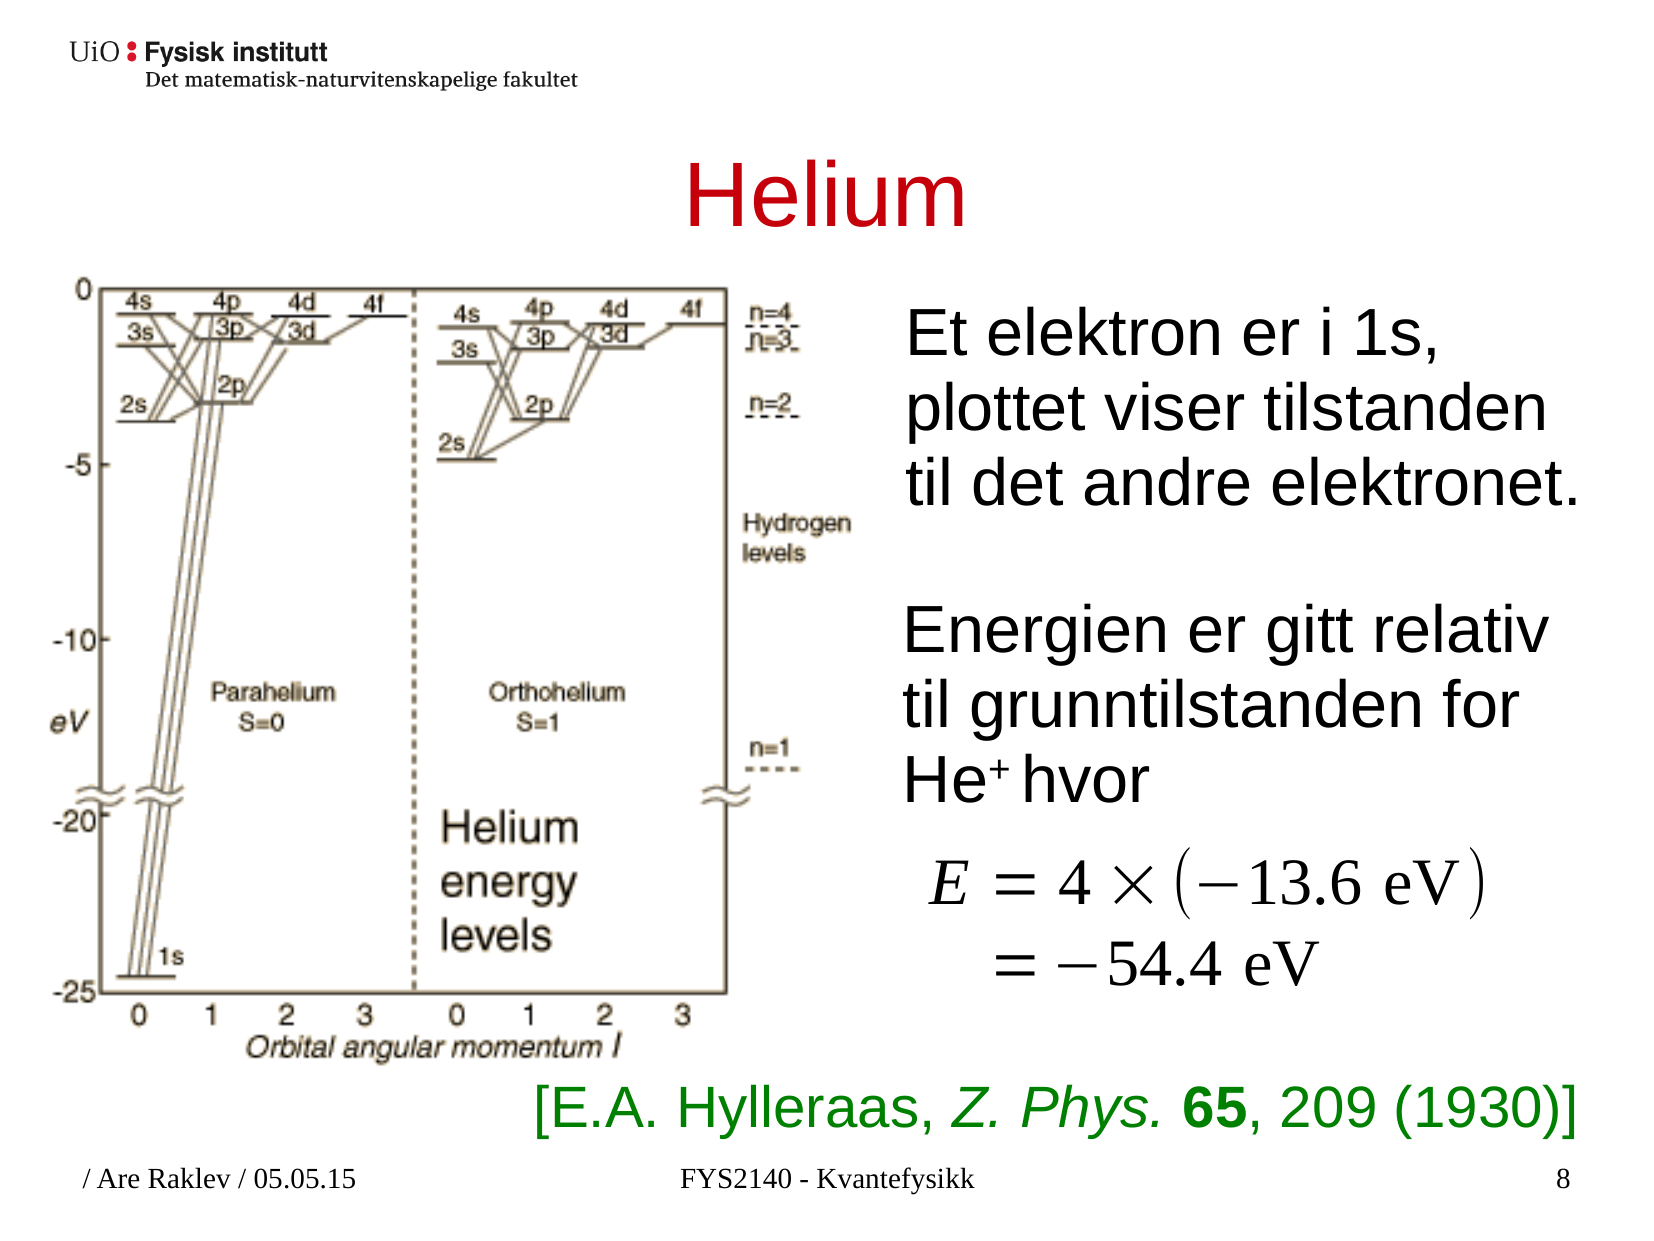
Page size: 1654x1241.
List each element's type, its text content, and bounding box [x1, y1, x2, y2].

picture [68, 37, 581, 93]
text_box [E.A. Hylleraas, Z. Phys. 65, 209 (1930)] [519, 1067, 1607, 1148]
text_box Et elektron er i 1s, plottet viser tilstanden til det andre elektronet. [890, 288, 1613, 527]
title Helium [82, 90, 1571, 298]
text_box Energien er gitt relativ til grunntilstanden for He+ hvor [888, 584, 1601, 824]
chart [918, 843, 1495, 1000]
picture [31, 263, 869, 1071]
